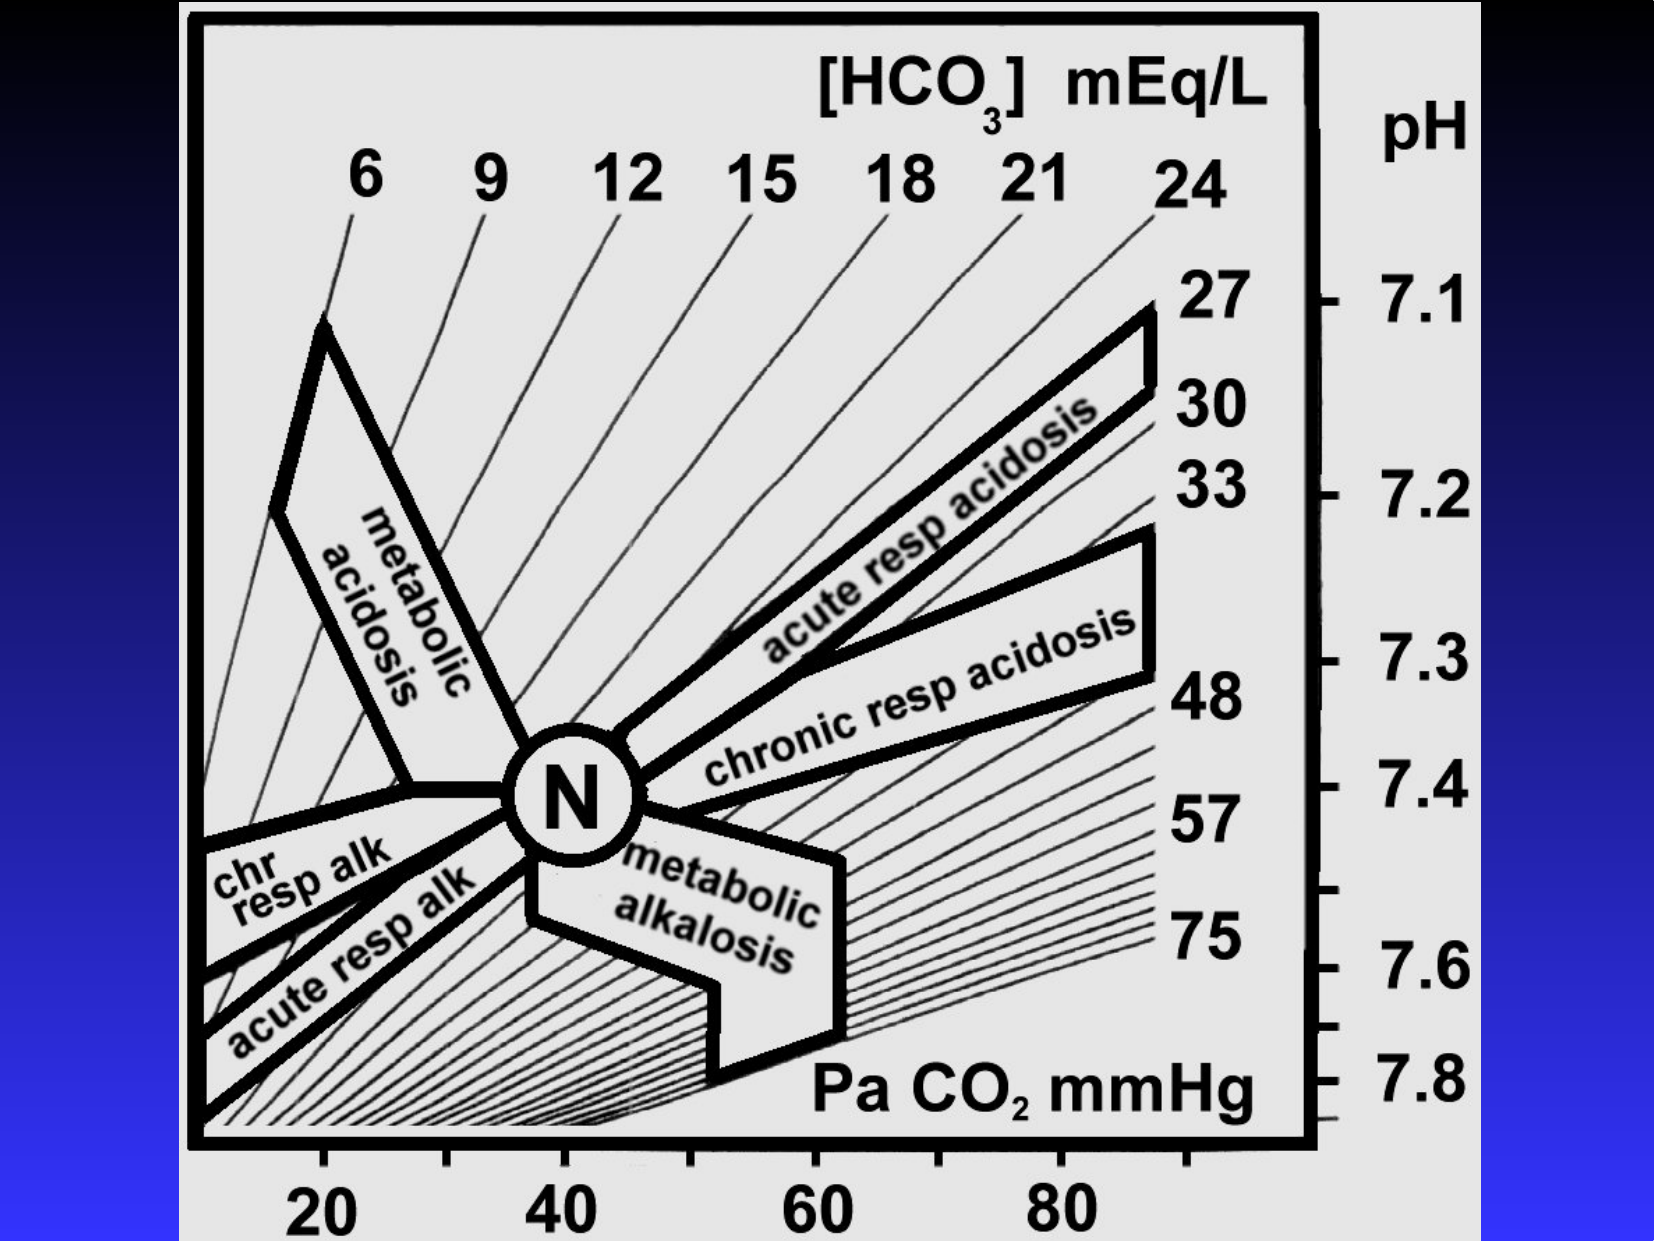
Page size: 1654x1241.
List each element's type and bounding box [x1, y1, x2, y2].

picture [179, 2, 1481, 1241]
